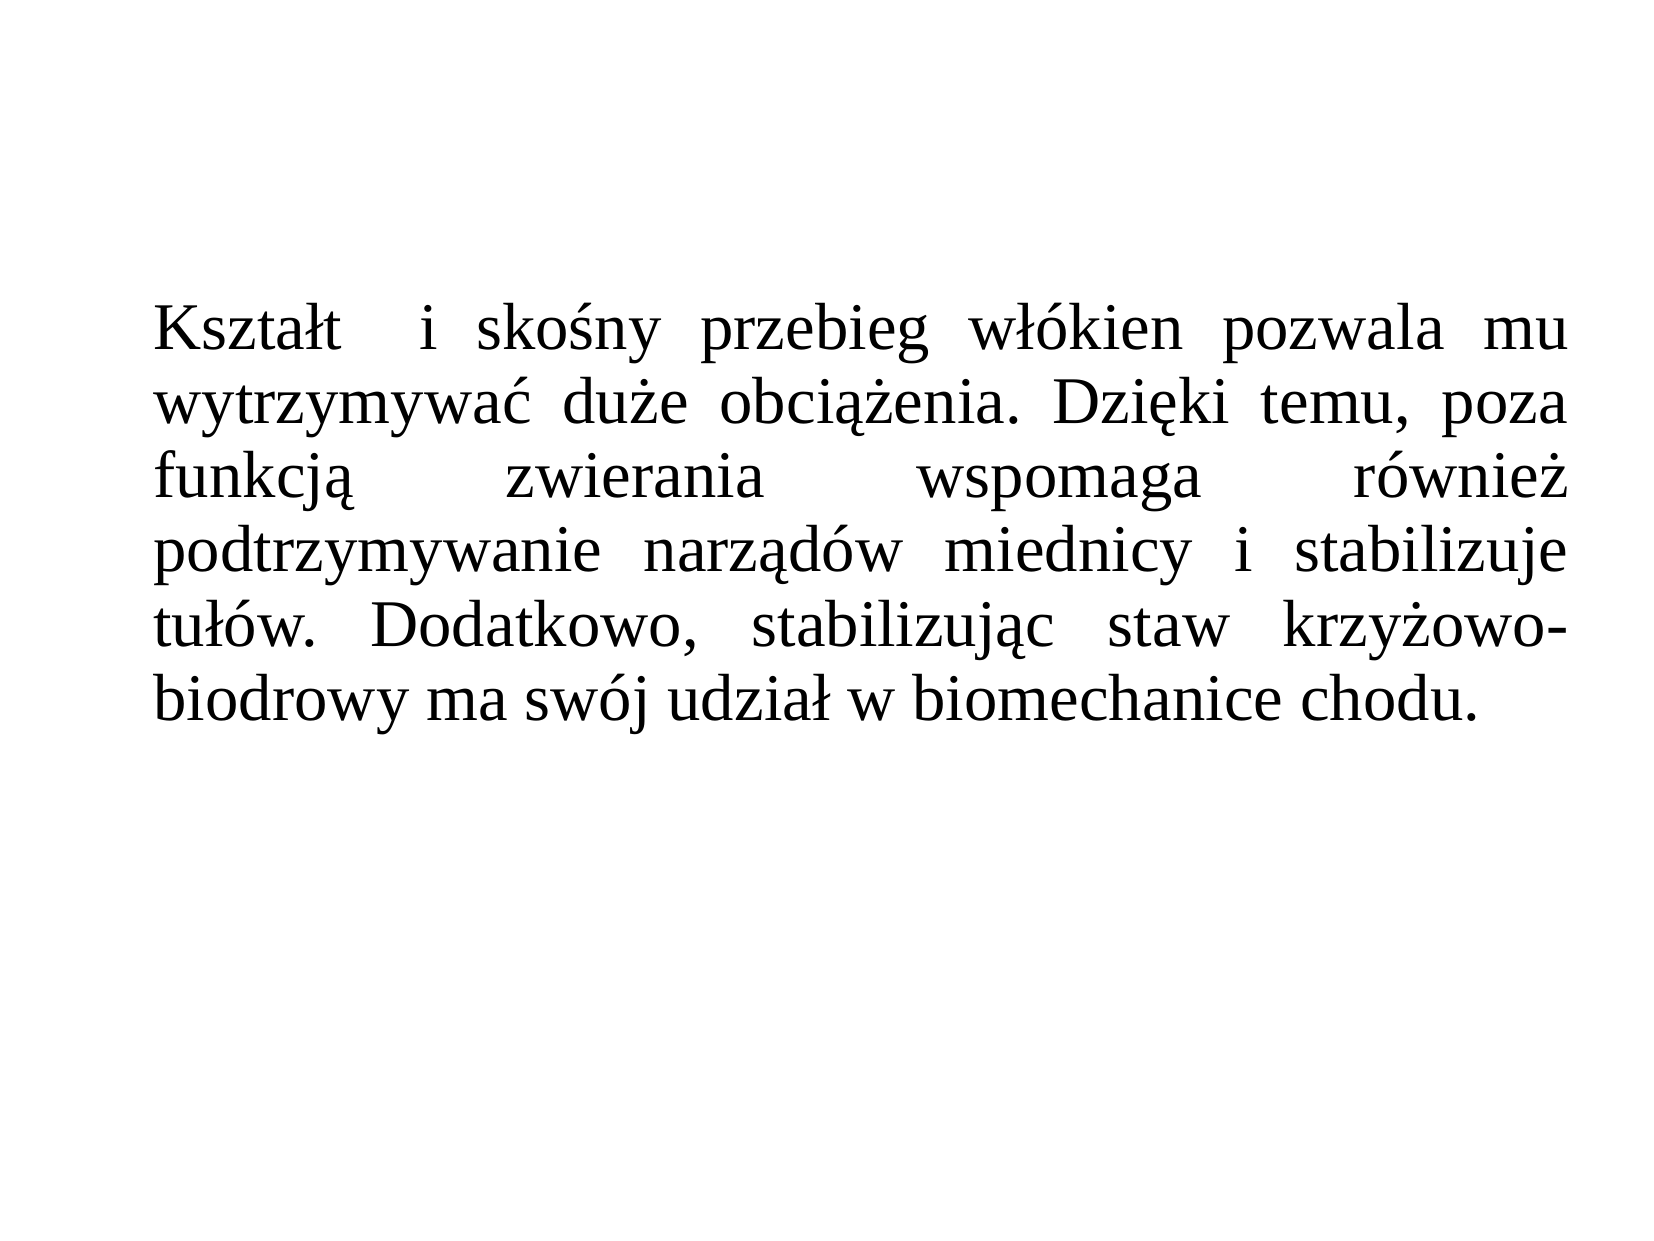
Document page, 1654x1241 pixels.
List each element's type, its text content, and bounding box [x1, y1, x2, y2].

list Kształt i skośny przebieg włókien pozwala mu wytrzymywać duże obciążenia. Dzięki temu, poza funkcją zwierania wspomaga również podtrzymywanie narządów miednicy i stabilizuje tułów. Dodatkowo, stabilizując staw krzyżowo- biodrowy ma swój udział w biomechanice chodu. [82, 290, 1571, 1109]
